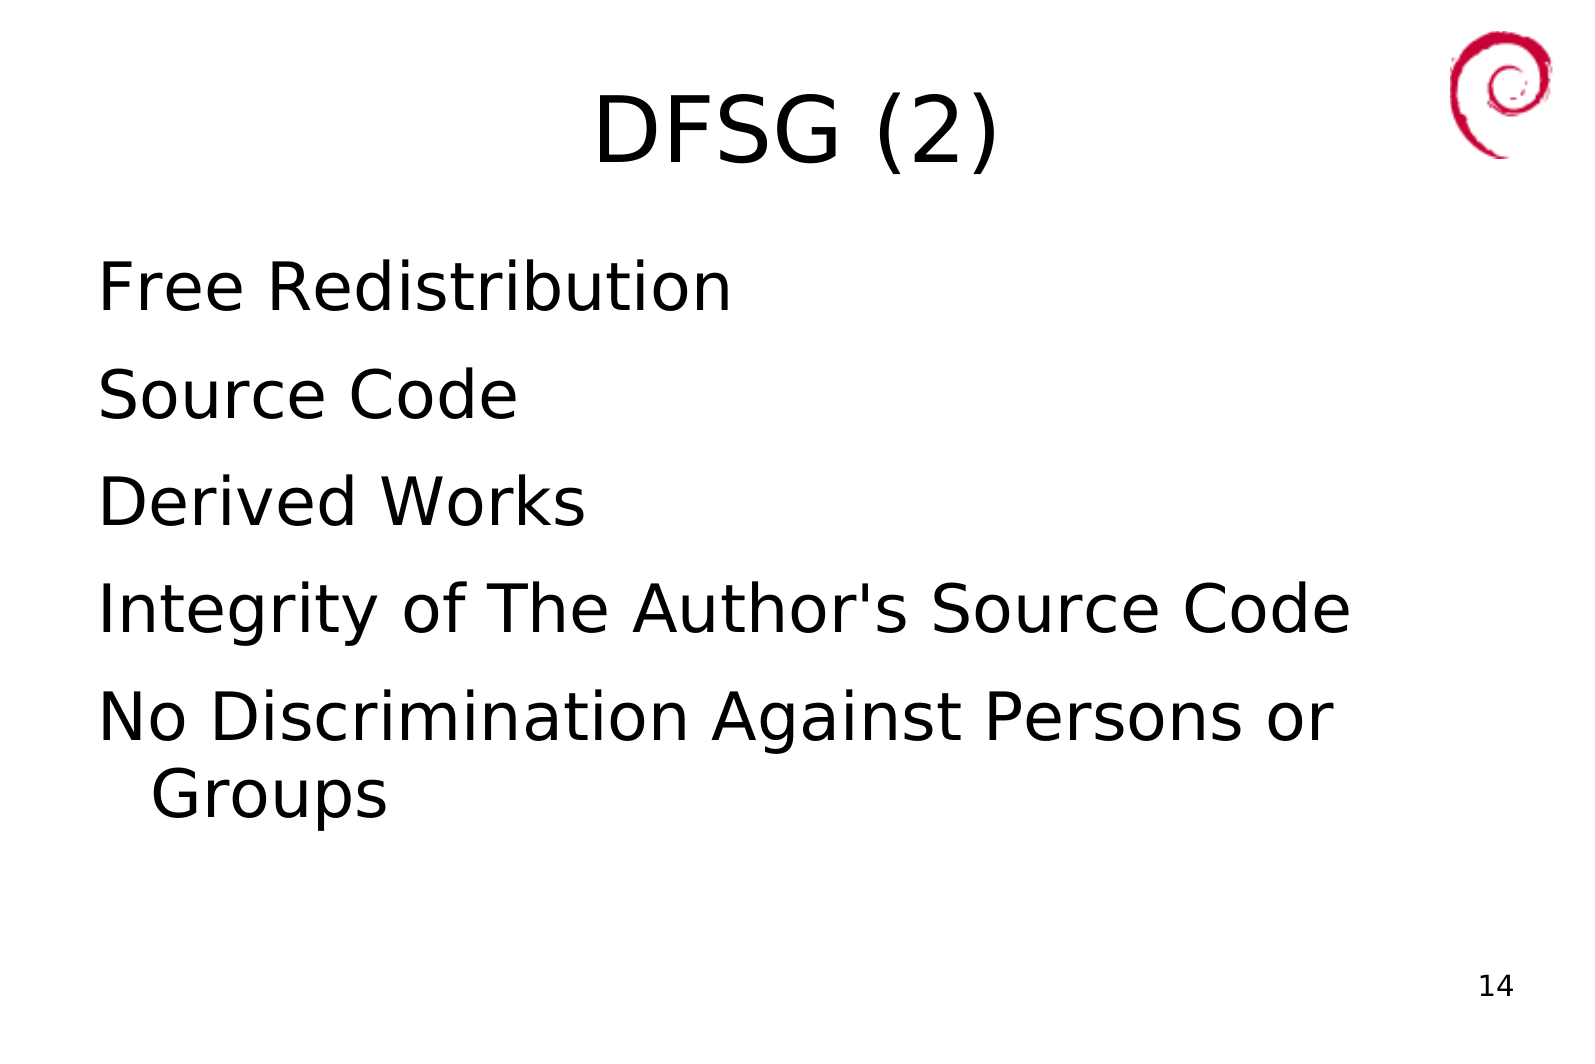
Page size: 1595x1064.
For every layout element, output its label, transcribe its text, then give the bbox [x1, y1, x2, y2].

list Free Redistribution Source Code Derived Works Integrity of The Author's Source Code No Discrimination Against Persons or Groups [79, 248, 1515, 951]
picture [1450, 31, 1555, 159]
title DFSG (2) [79, 42, 1515, 221]
